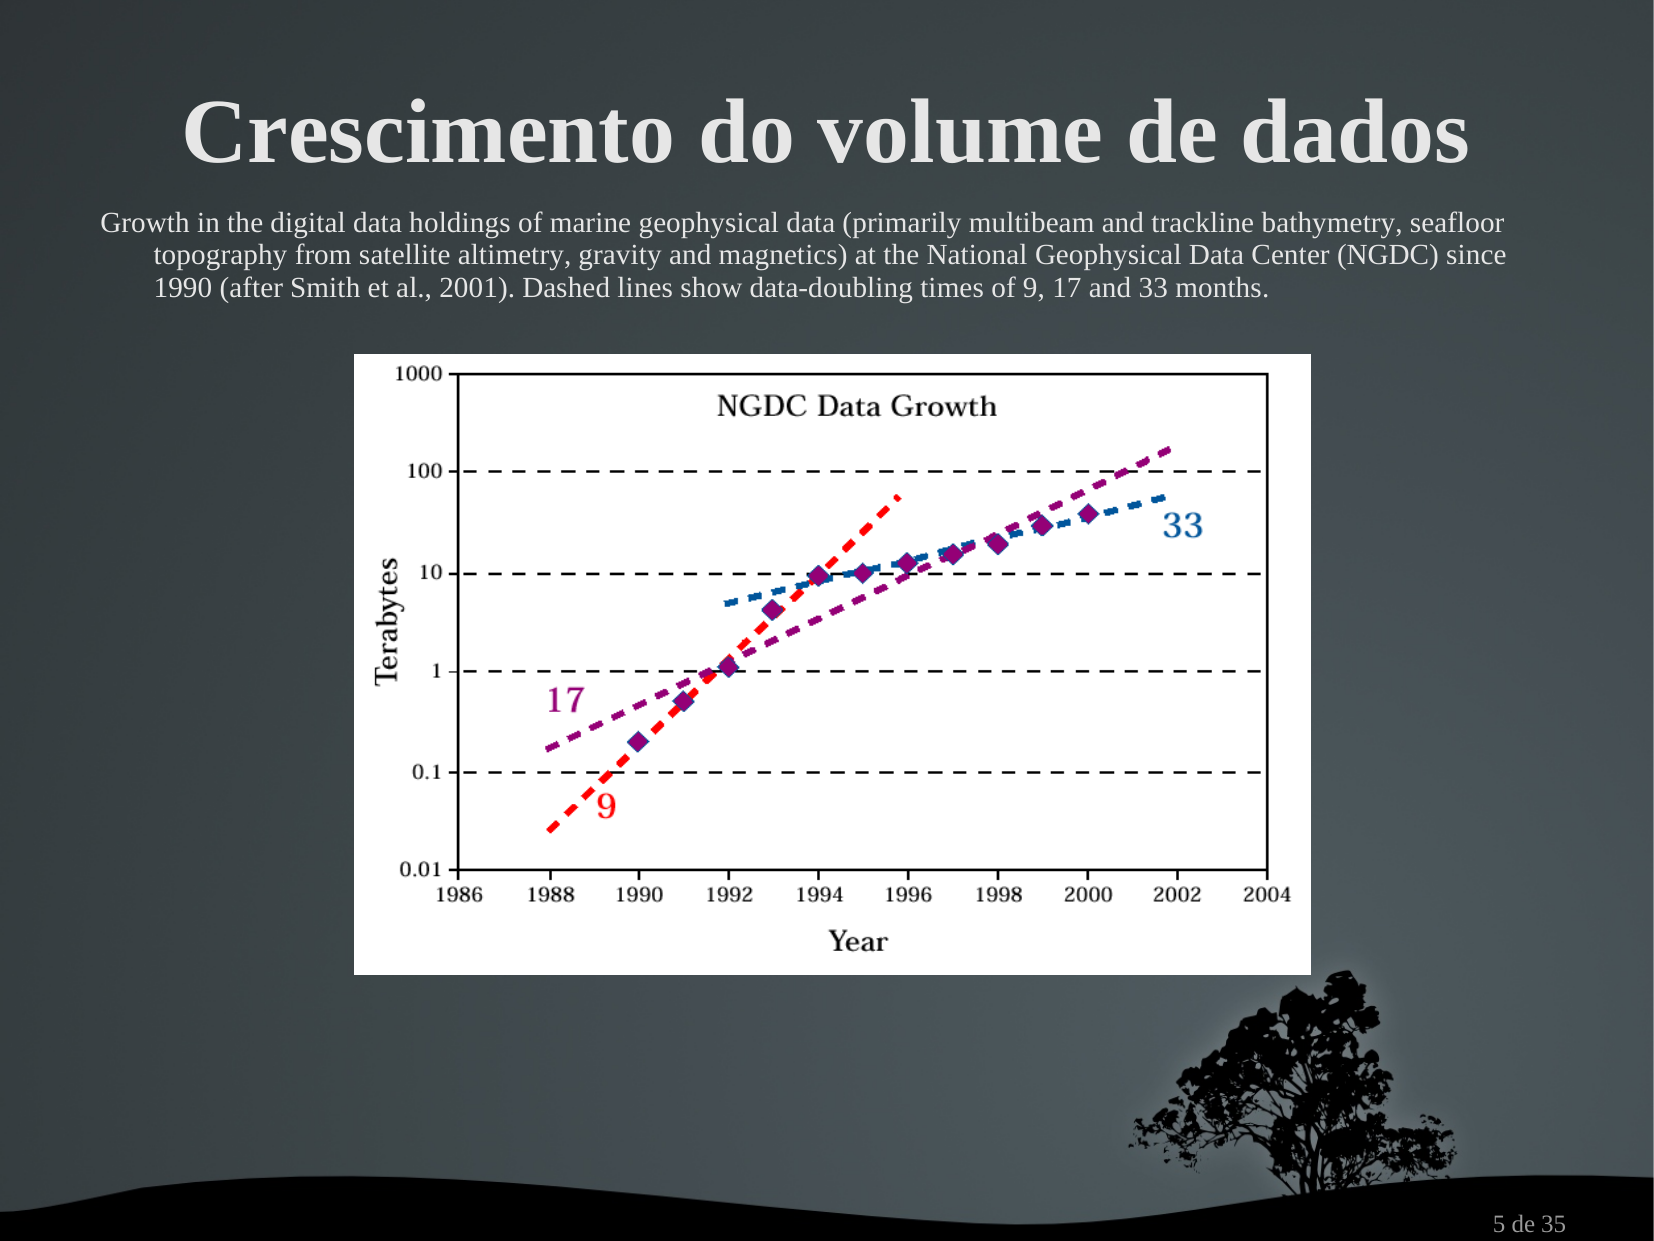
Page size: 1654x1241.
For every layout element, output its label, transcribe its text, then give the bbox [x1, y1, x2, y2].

title Crescimento do volume de dados [82, 56, 1571, 206]
picture [0, 0, 1654, 1241]
list Growth in the digital data holdings of marine geophysical data (primarily multibeam and trackline bathymetry, seafloor topography from satellite altimetry, gravity and magnetics) at the National Geophysical Data Center (NGDC) since 1990 (after Smith et al., 2001). Dashed lines show data-doubling times of 9, 17 and 33 months. [82, 206, 1571, 1094]
